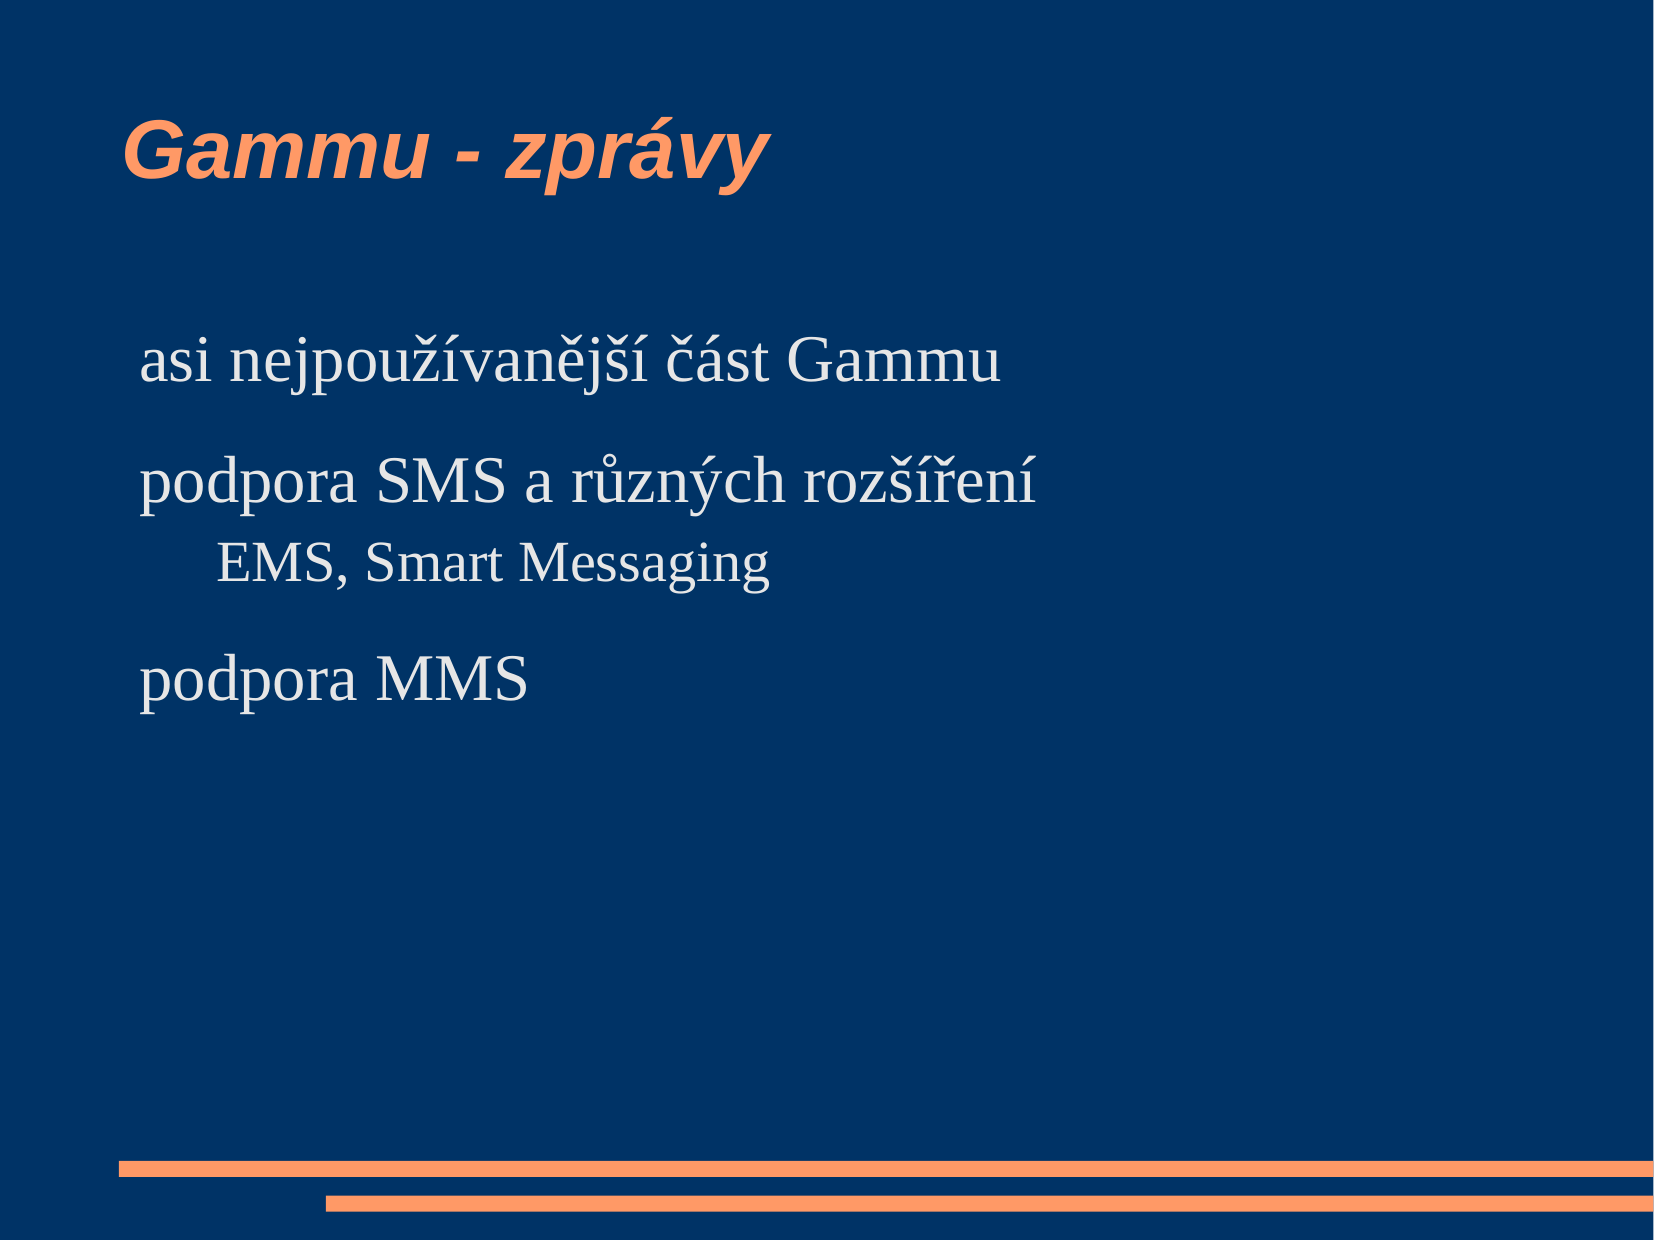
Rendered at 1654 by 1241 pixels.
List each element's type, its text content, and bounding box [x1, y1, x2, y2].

list asi nejpoužívanější část Gammu podpora SMS a různých rozšíření EMS, Smart Messaging podpora MMS [121, 322, 1561, 1133]
title Gammu - zprávy [121, 46, 1534, 254]
